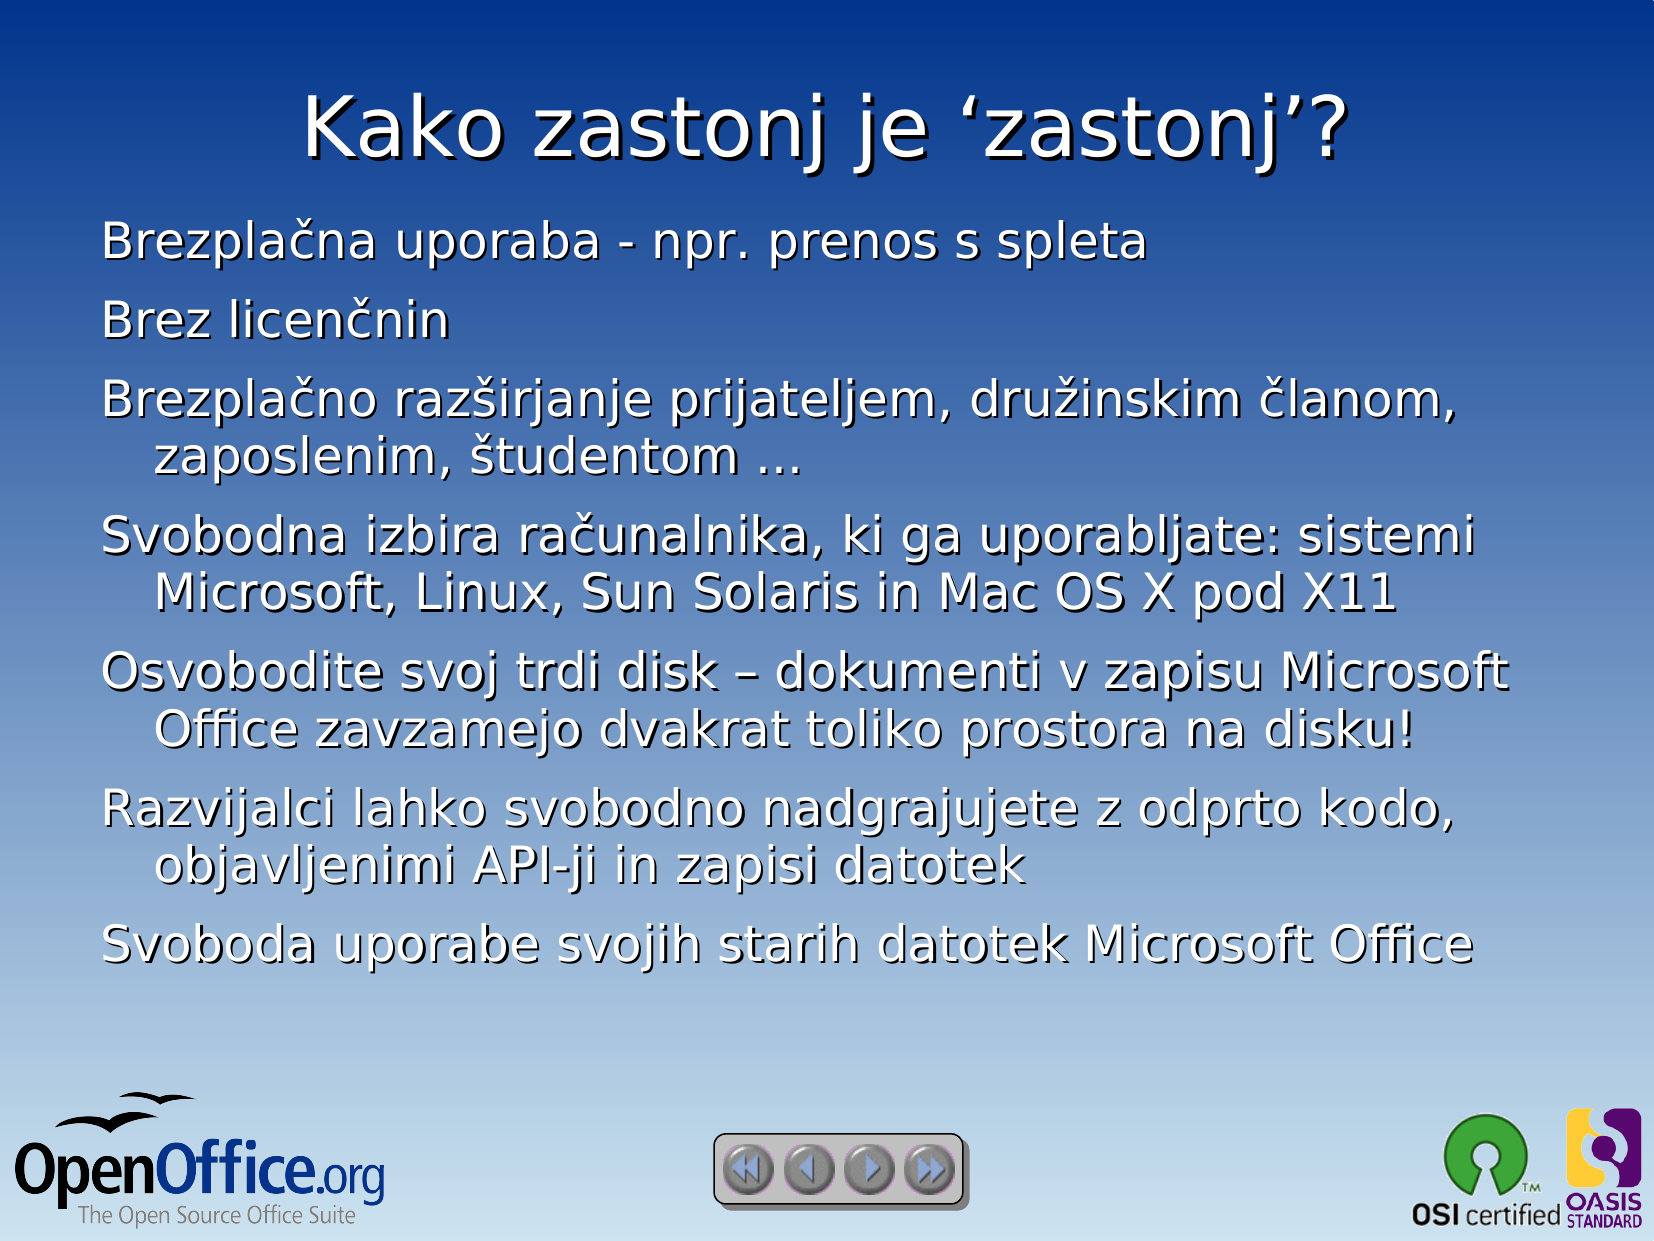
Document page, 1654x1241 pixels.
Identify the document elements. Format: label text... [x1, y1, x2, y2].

title Kako zastonj je ‘zastonj’? [82, 49, 1571, 208]
picture [1405, 1102, 1654, 1238]
text_box [714, 1133, 963, 1204]
picture [844, 1144, 895, 1195]
picture [723, 1144, 774, 1195]
picture [904, 1144, 955, 1195]
list Brezplačna uporaba - npr. prenos s spleta Brez licenčnin Brezplačno razširjanje prijateljem, družinskim članom, zaposlenim, študentom ... Svobodna izbira računalnika, ki ga uporabljate: sistemi Microsoft, Linux, Sun Solaris in Mac OS X pod X11 Osvobodite svoj trdi disk – dokumenti v zapisu Microsoft Office zavzamejo dvakrat toliko prostora na disku! Razvijalci lahko svobodno nadgrajujete z odprto kodo, objavljenimi API-ji in zapisi datotek Svoboda uporabe svojih starih datotek Microsoft Office [82, 212, 1571, 1070]
picture [15, 1092, 384, 1229]
picture [784, 1144, 835, 1195]
